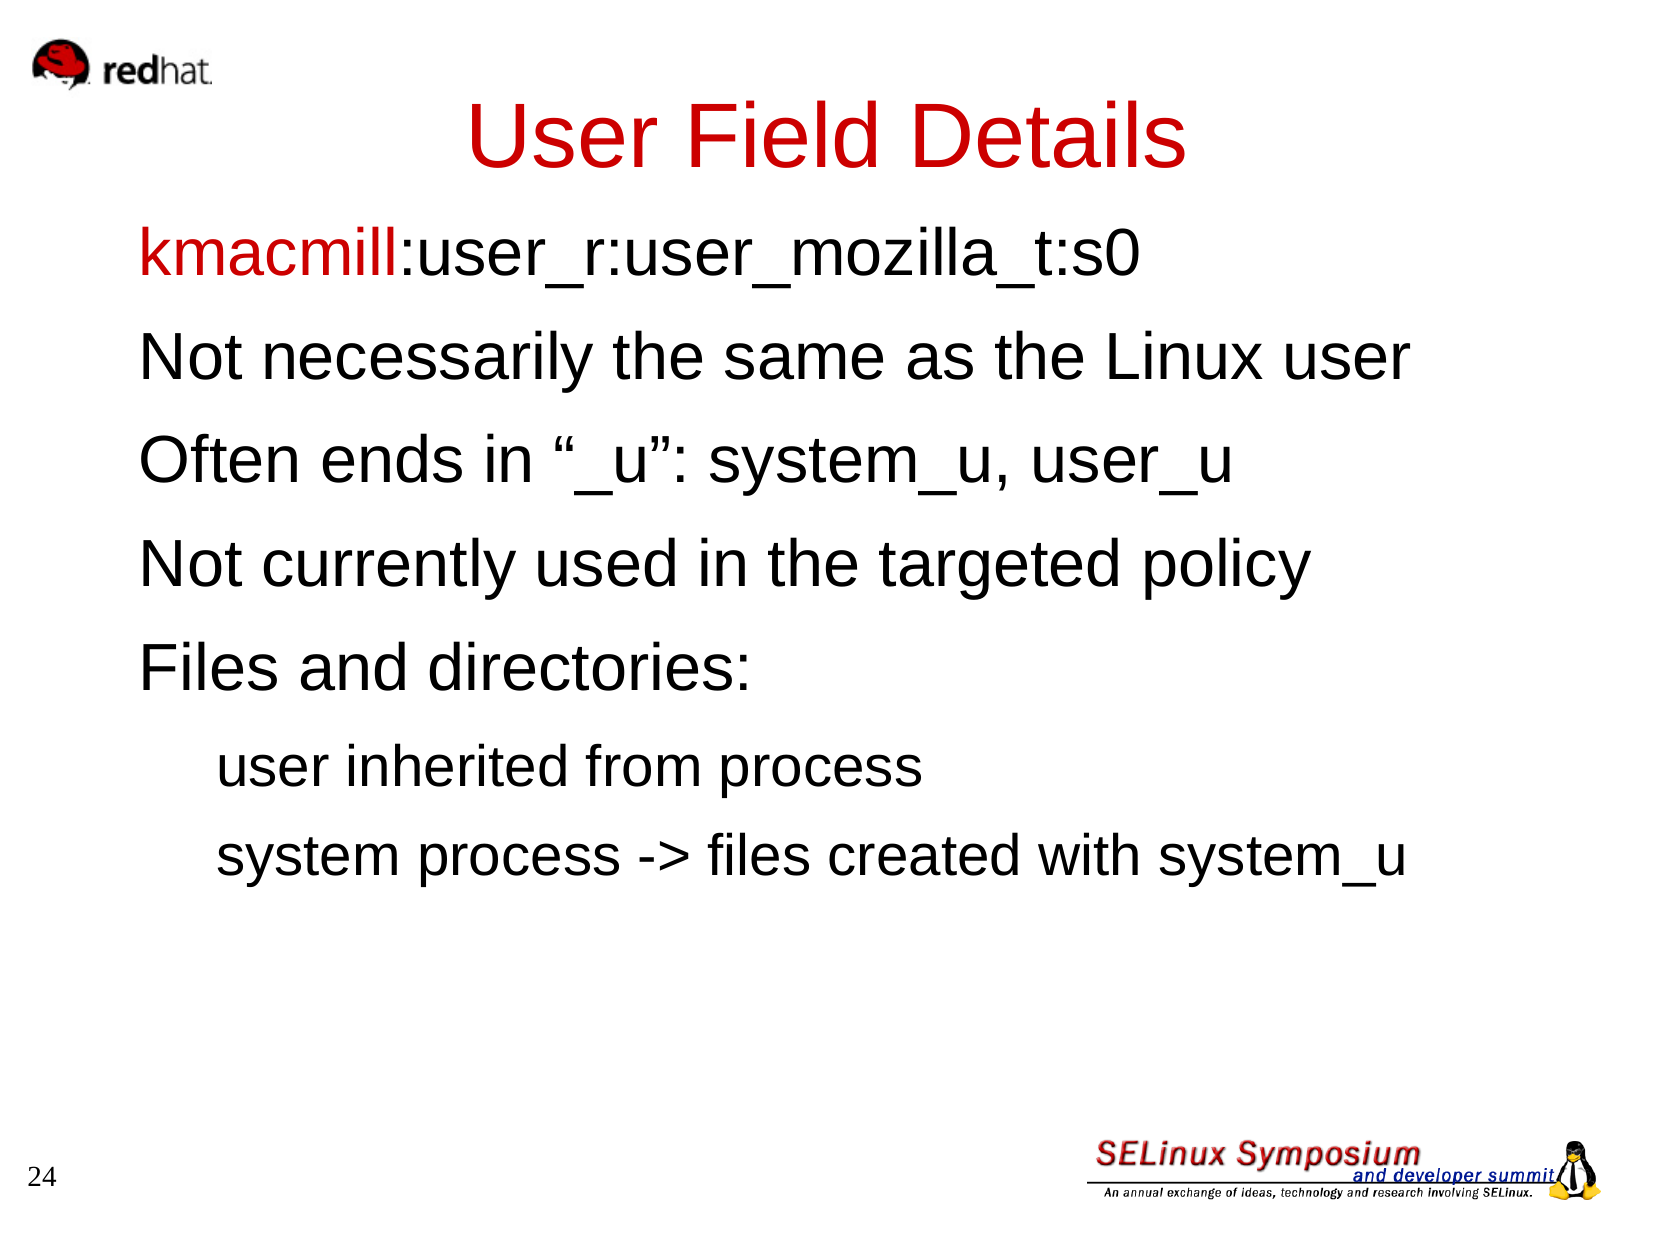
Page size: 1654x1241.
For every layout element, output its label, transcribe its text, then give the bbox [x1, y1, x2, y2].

list kmacmill:user_r:user_mozilla_t:s0 Not necessarily the same as the Linux user Often ends in “_u”: system_u, user_u Not currently used in the targeted policy Files and directories: user inherited from process system process -> files created with system_u [121, 214, 1534, 1088]
title User Field Details [121, 55, 1534, 214]
picture [1087, 1135, 1613, 1200]
picture [31, 37, 212, 98]
